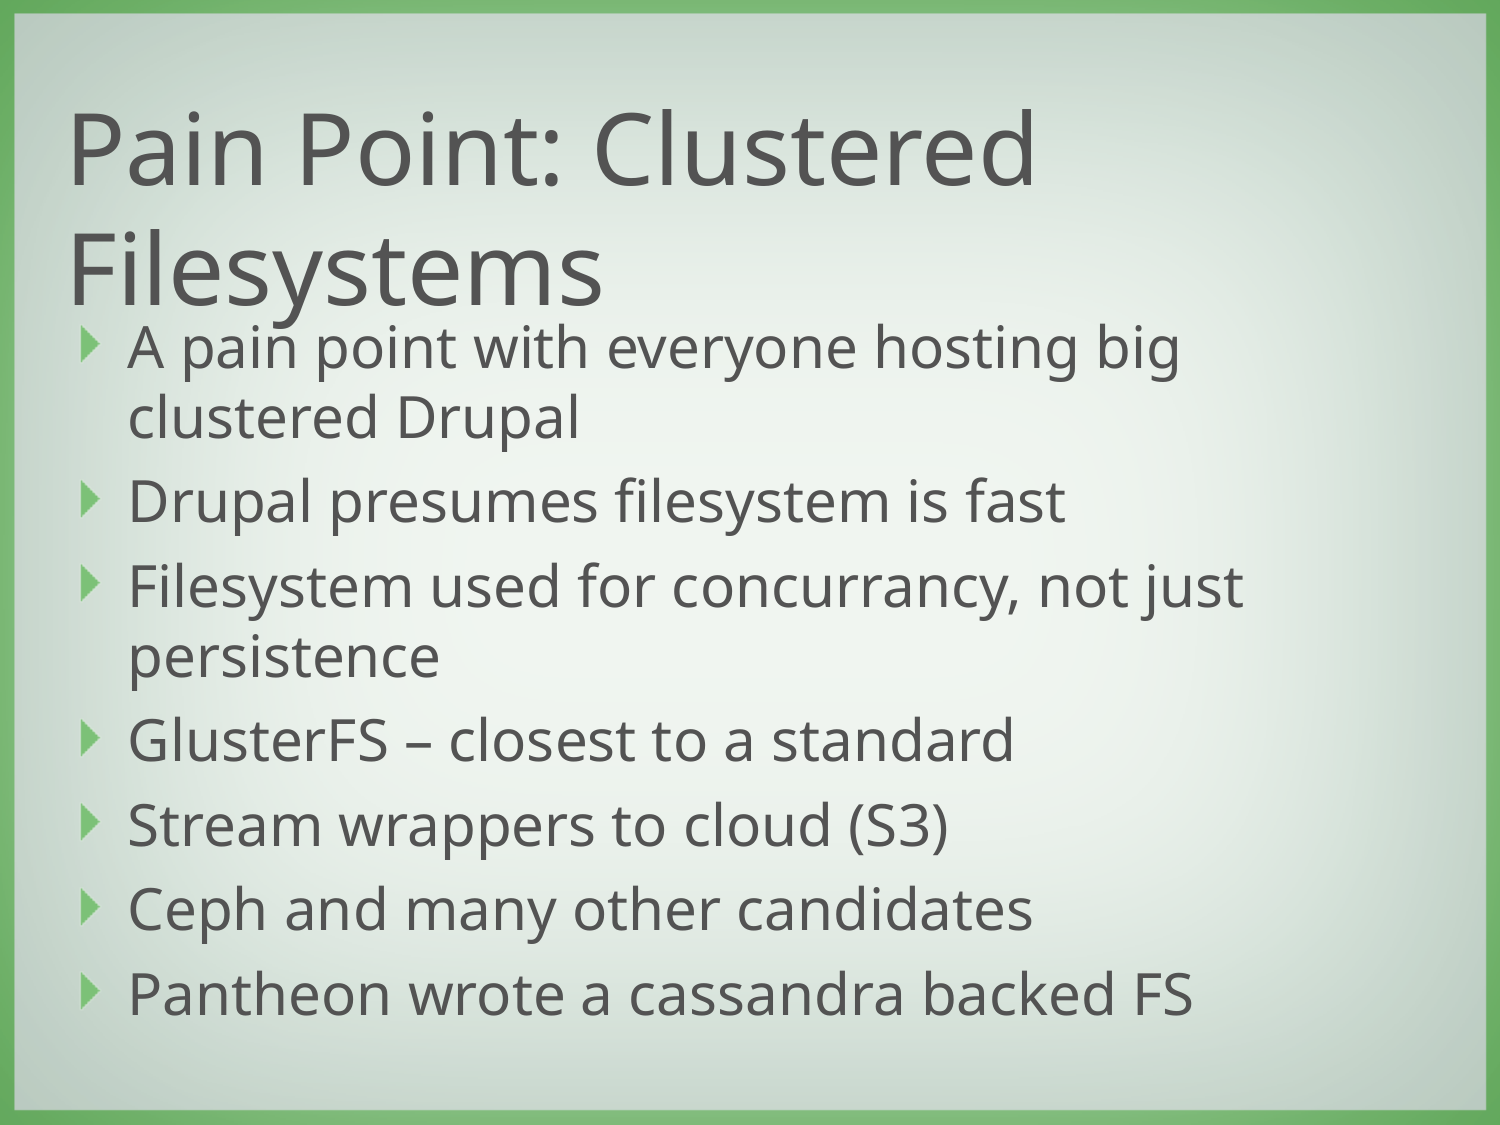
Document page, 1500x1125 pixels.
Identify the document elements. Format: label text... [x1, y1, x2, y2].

picture [0, 0, 1500, 1125]
list A pain point with everyone hosting big clustered Drupal Drupal presumes filesystem is fast Filesystem used for concurrancy, not just persistence GlusterFS – closest to a standard Stream wrappers to cloud (S3) Ceph and many other candidates Pantheon wrote a cassandra backed FS [56, 302, 1463, 1075]
title Pain Point: Clustered Filesystems [50, 78, 1457, 334]
